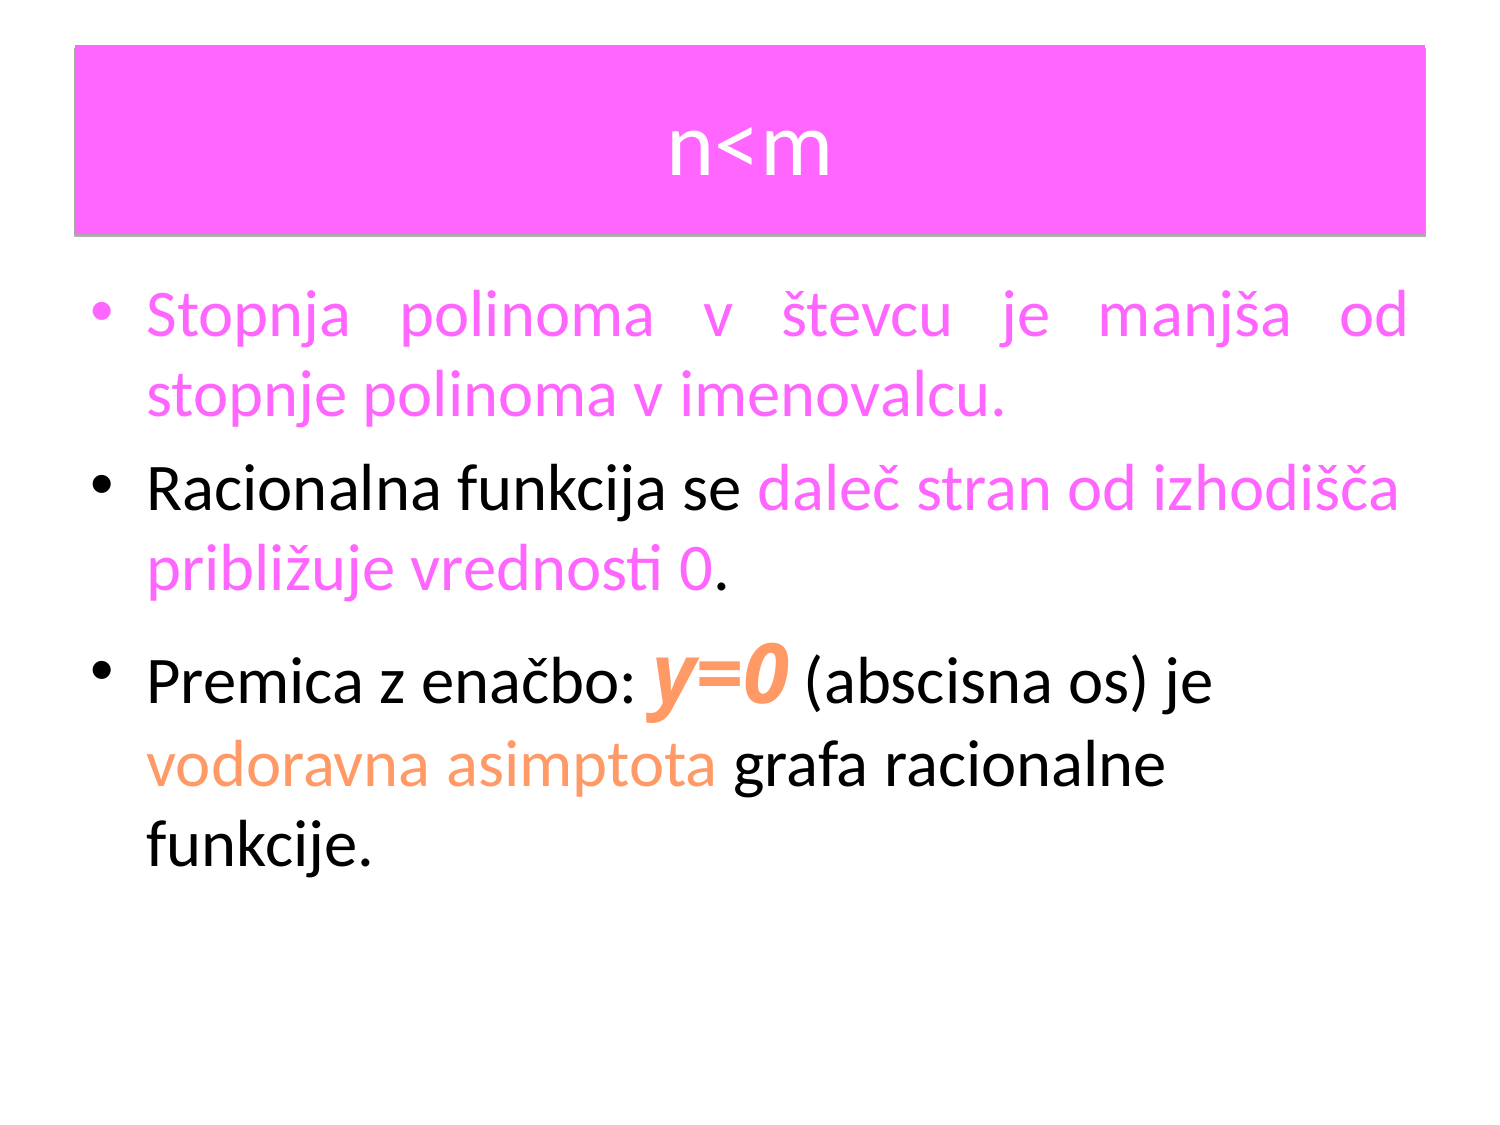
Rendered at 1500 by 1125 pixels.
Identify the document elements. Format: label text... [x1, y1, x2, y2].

title n<m [75, 45, 1425, 233]
list Stopnja polinoma v števcu je manjša od stopnje polinoma v imenovalcu. Racionalna funkcija se daleč stran od izhodišča približuje vrednosti 0. Premica z enačbo: y=0 (abscisna os) je vodoravna asimptota grafa racionalne funkcije. [75, 262, 1425, 1005]
